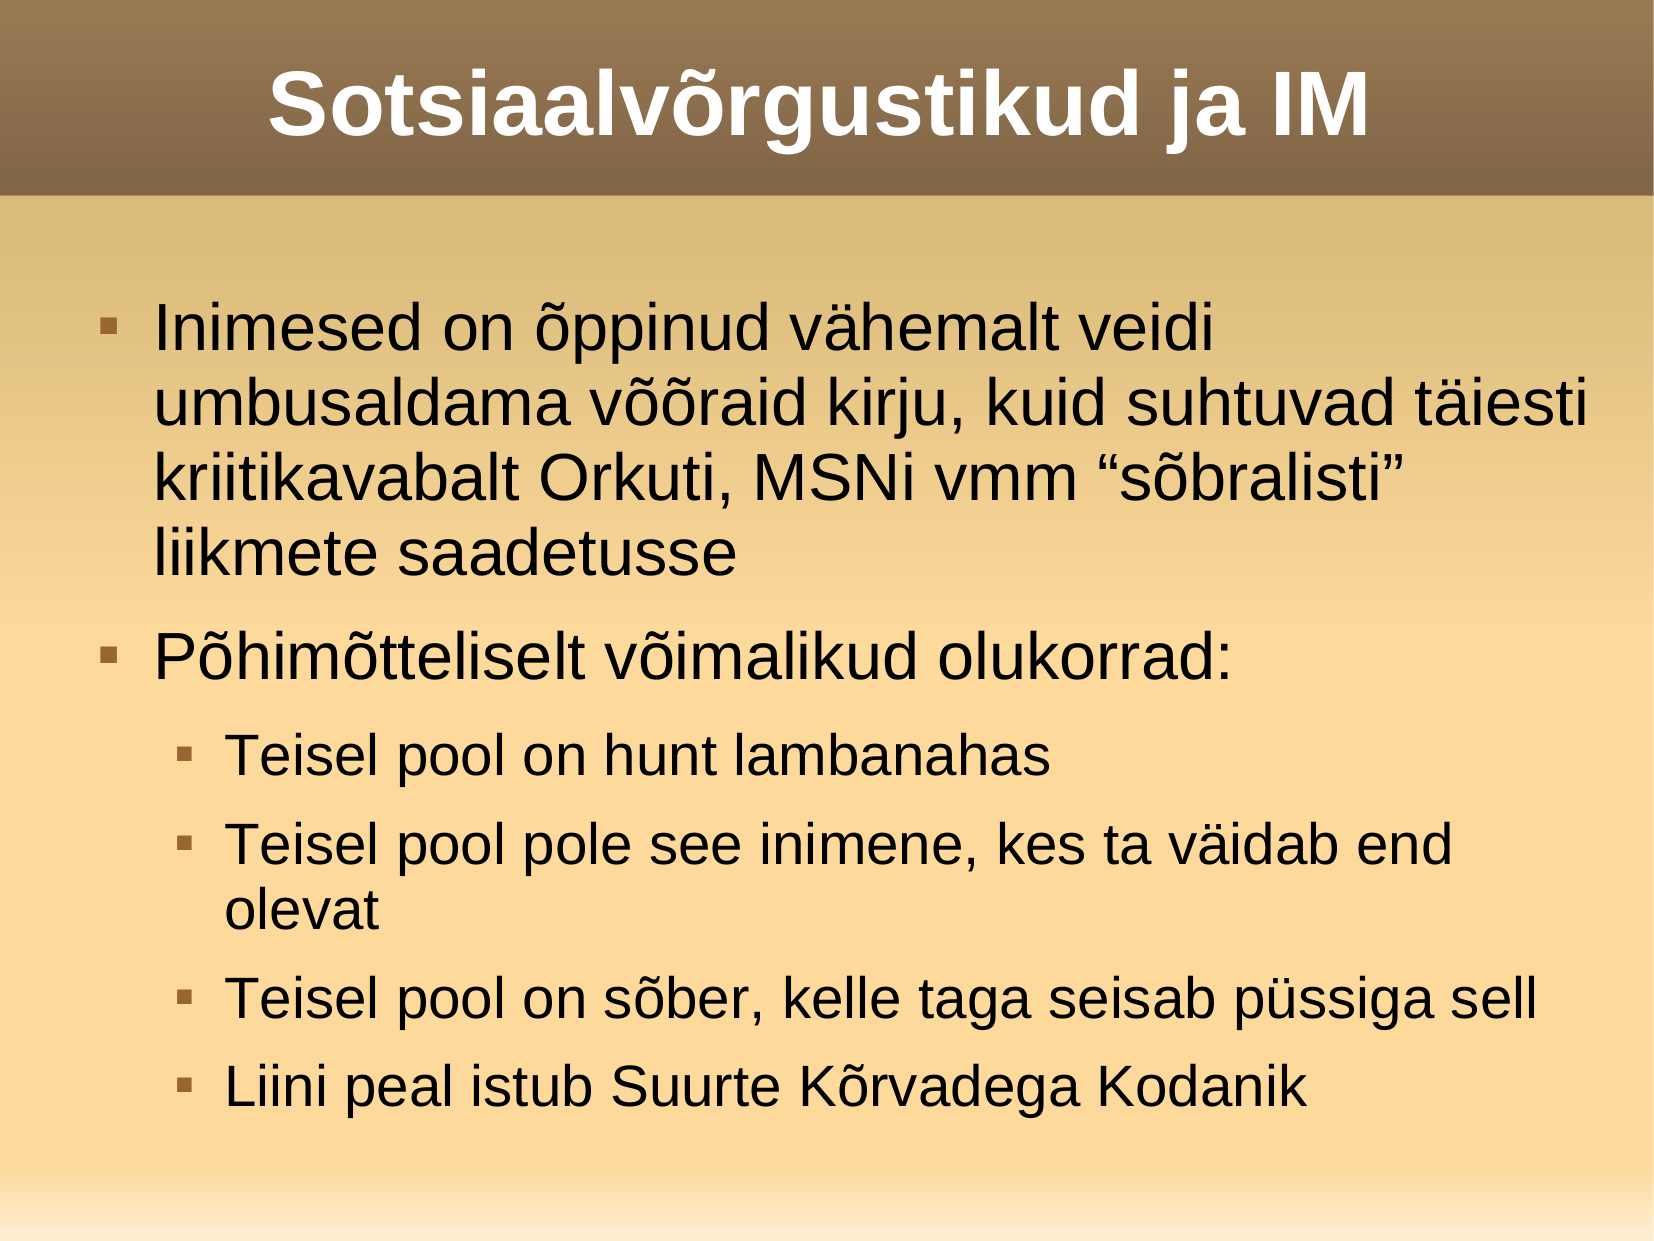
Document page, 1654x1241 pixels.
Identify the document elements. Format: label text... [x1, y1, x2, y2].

title Sotsiaalvõrgustikud ja IM [76, 0, 1565, 208]
list Inimesed on õppinud vähemalt veidi umbusaldama võõraid kirju, kuid suhtuvad täiesti kriitikavabalt Orkuti, MSNi vmm “sõbralisti” liikmete saadetusse Põhimõtteliselt võimalikud olukorrad: Teisel pool on hunt lambanahas Teisel pool pole see inimene, kes ta väidab end olevat Teisel pool on sõber, kelle taga seisab püssiga sell Liini peal istub Suurte Kõrvadega Kodanik [82, 290, 1625, 1120]
picture [0, 0, 1654, 1241]
